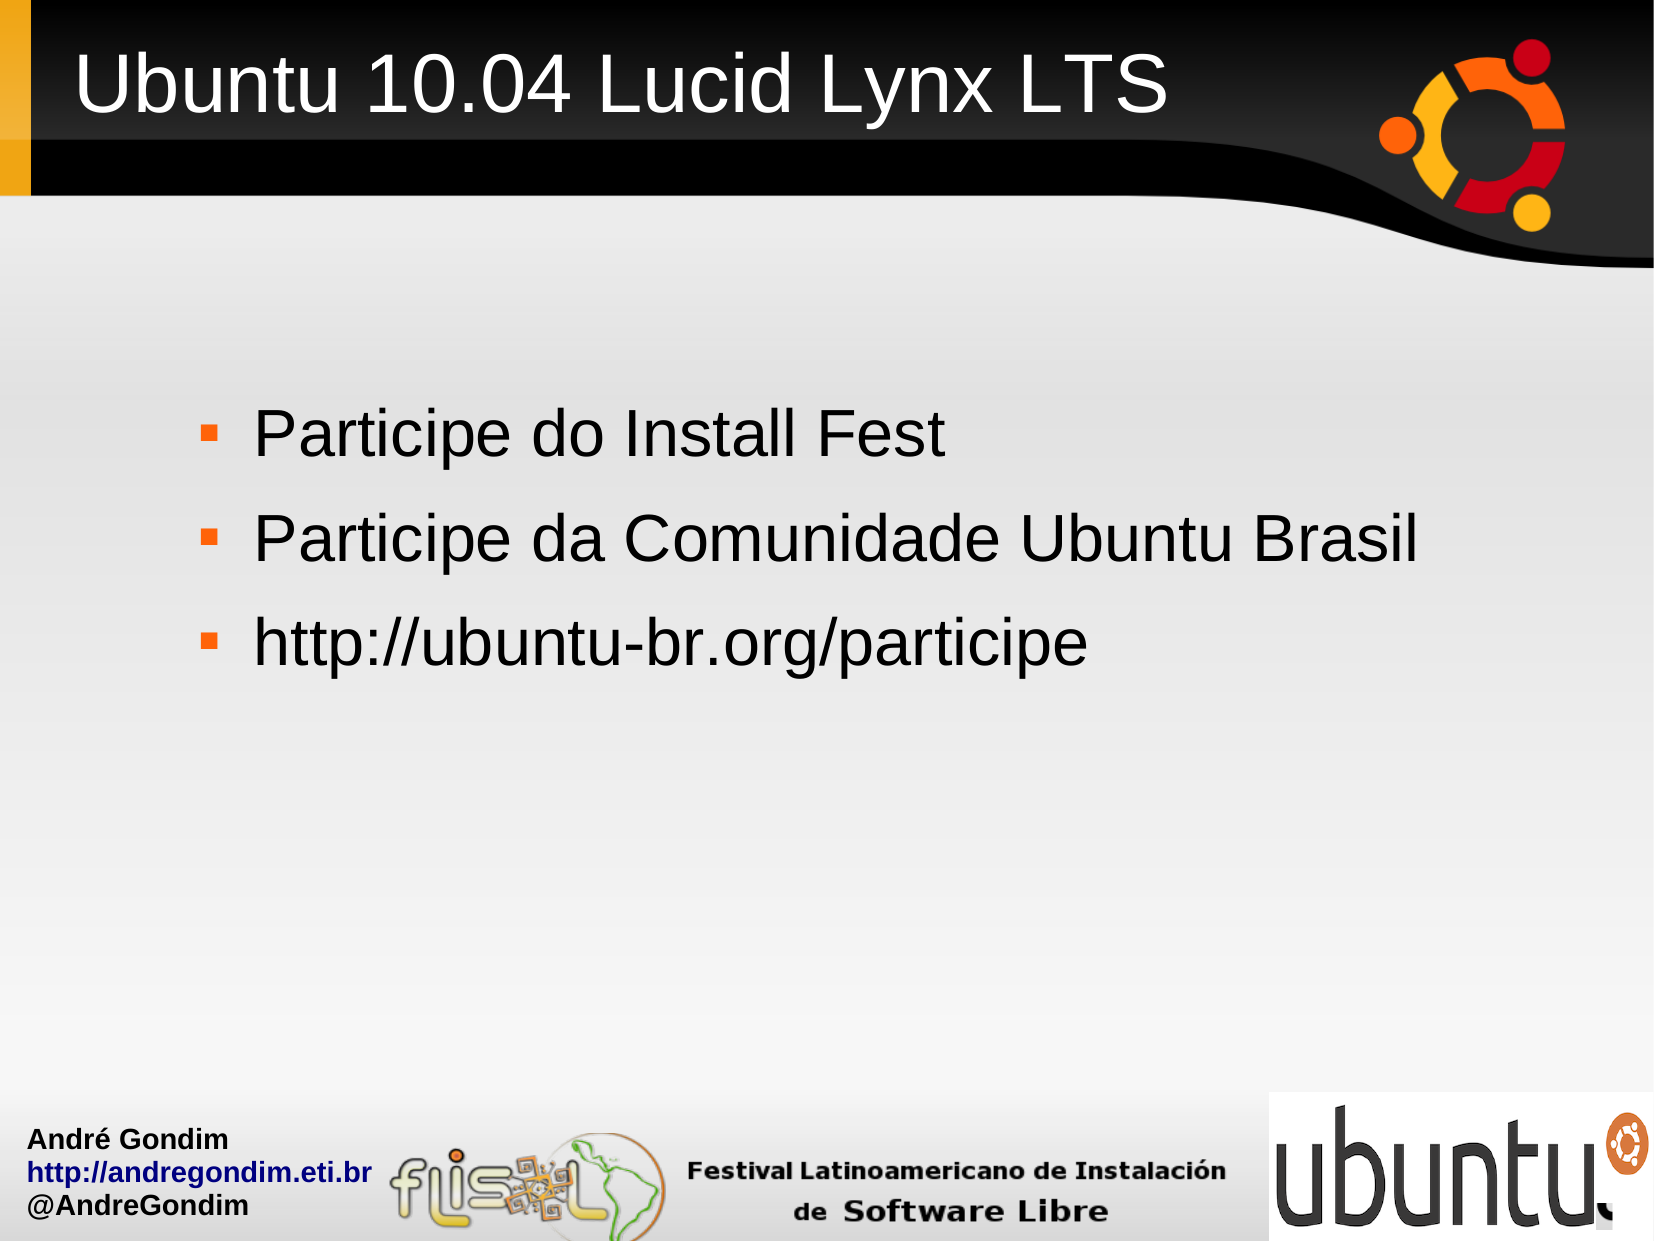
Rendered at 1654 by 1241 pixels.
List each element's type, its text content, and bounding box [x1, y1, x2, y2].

picture [0, 0, 1654, 1241]
list Participe do Install Fest Participe da Comunidade Ubuntu Brasil http://ubuntu-br.org/participe [183, 396, 1430, 727]
